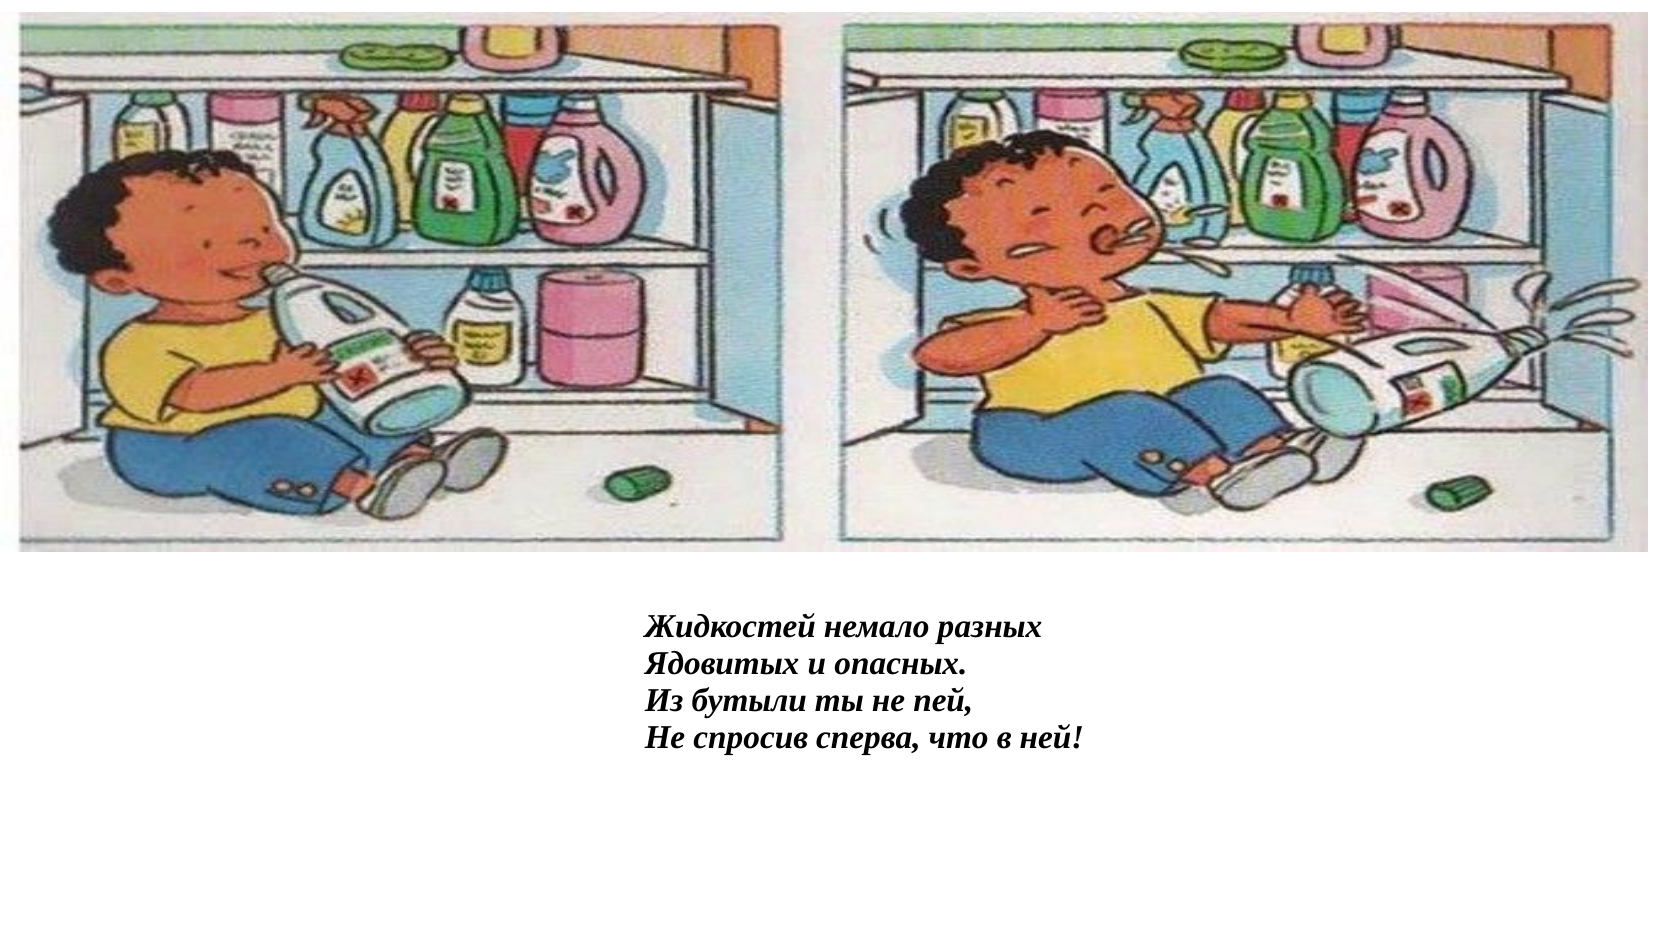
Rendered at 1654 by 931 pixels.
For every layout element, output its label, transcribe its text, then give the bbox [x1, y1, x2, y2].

text_box Жидкостей немало разных Ядовитых и опасных. Из бутыли ты не пей, Не спросив сперва, что в ней! [630, 600, 1100, 763]
picture [0, 12, 1648, 552]
